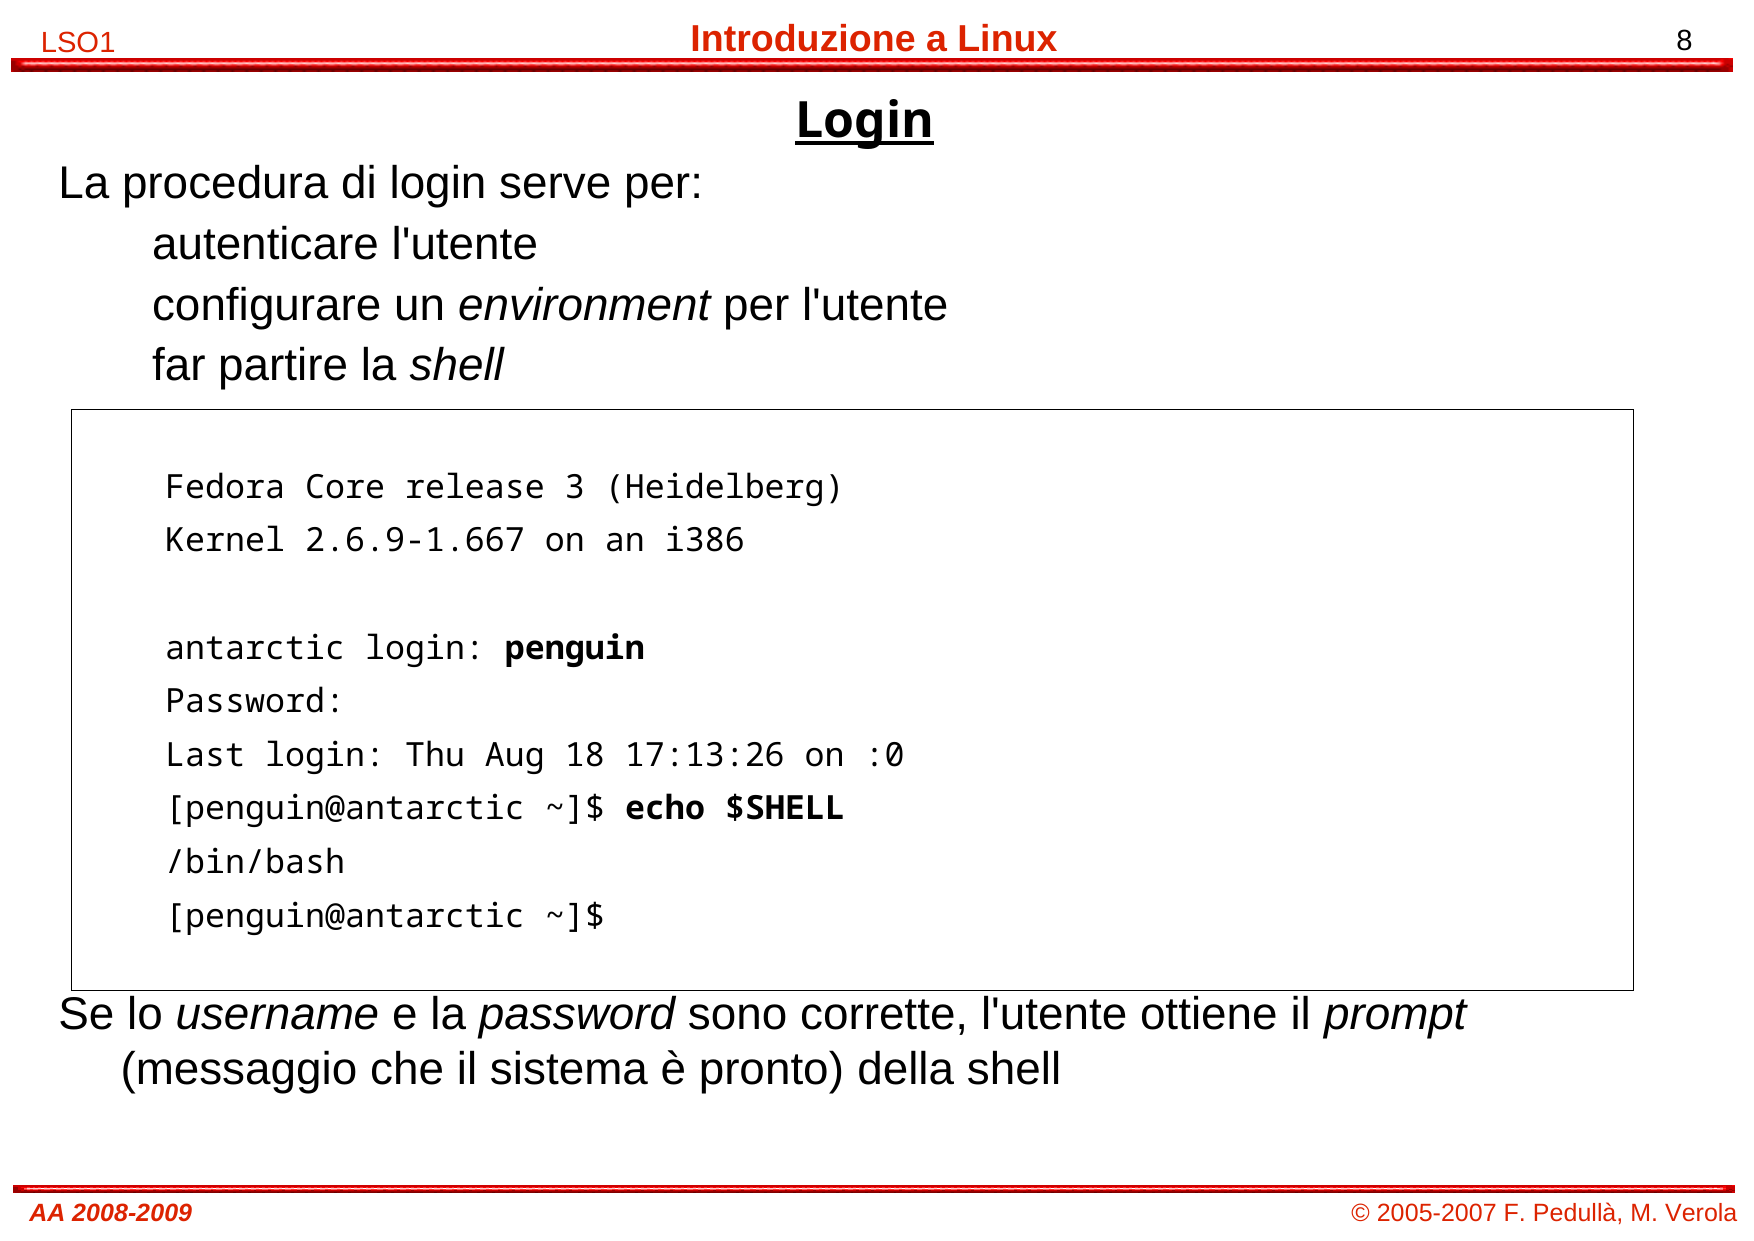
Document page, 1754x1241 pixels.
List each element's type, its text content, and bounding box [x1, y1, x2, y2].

text_box Fedora Core release 3 (Heidelberg) Kernel 2.6.9-1.667 on an i386 antarctic login: penguin Password: Last login: Thu Aug 18 17:13:26 on :0 [penguin@antarctic ~]$ echo $SHELL /bin/bash [penguin@antarctic ~]$ [71, 409, 1634, 896]
picture [13, 1185, 1735, 1193]
picture [11, 58, 1733, 72]
list La procedura di login serve per: autenticare l'utente configurare un environment per l'utente far partire la shell Se lo username e la password sono corrette, l'utente ottiene il prompt (messaggio che il sistema è pronto) della shell [58, 153, 1696, 1142]
title Login [28, 72, 1702, 168]
